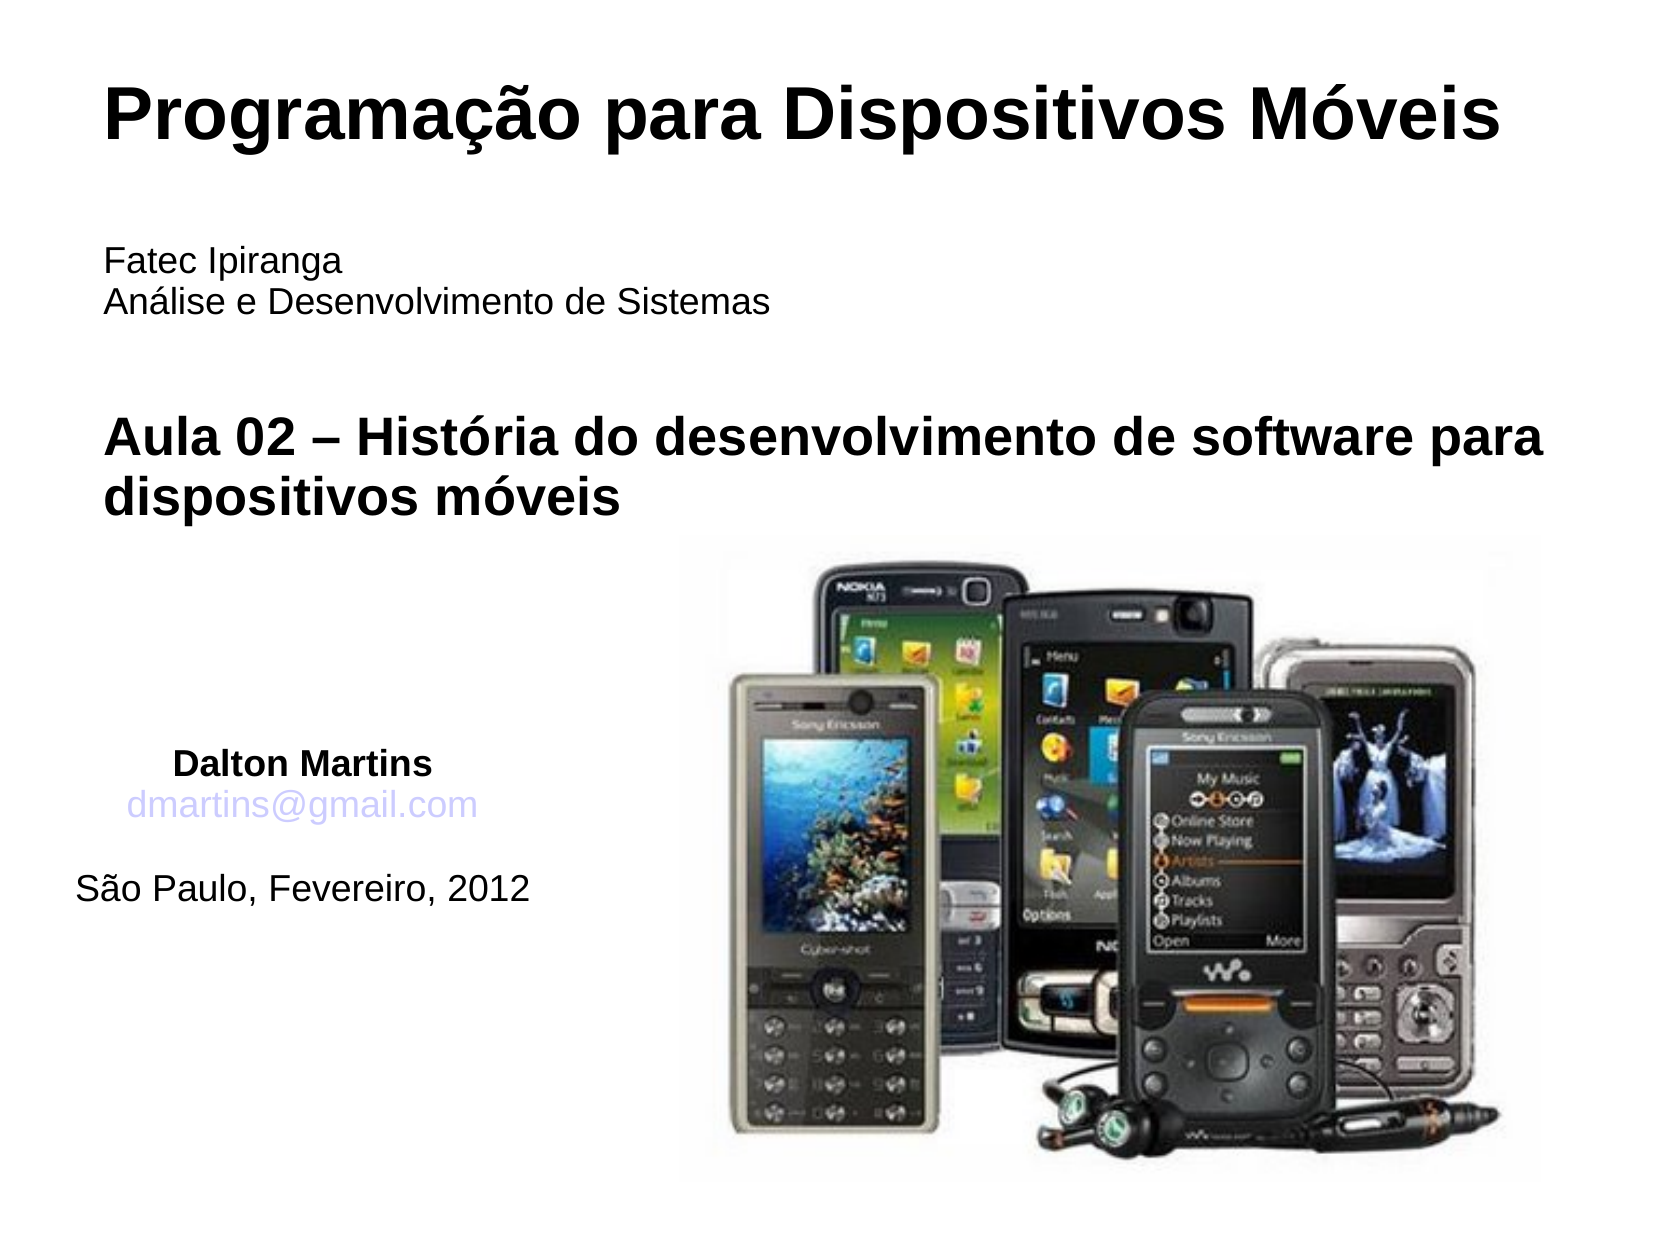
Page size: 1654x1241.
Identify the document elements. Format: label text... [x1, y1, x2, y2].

picture [679, 535, 1541, 1182]
text_box Programação para Dispositivos Móveis Fatec Ipiranga Análise e Desenvolvimento de Sistemas Aula 02 – História do desenvolvimento de software para dispositivos móveis [88, 59, 1625, 296]
text_box Dalton Martins dmartins@gmail.com São Paulo, Fevereiro, 2012 [88, 732, 517, 916]
